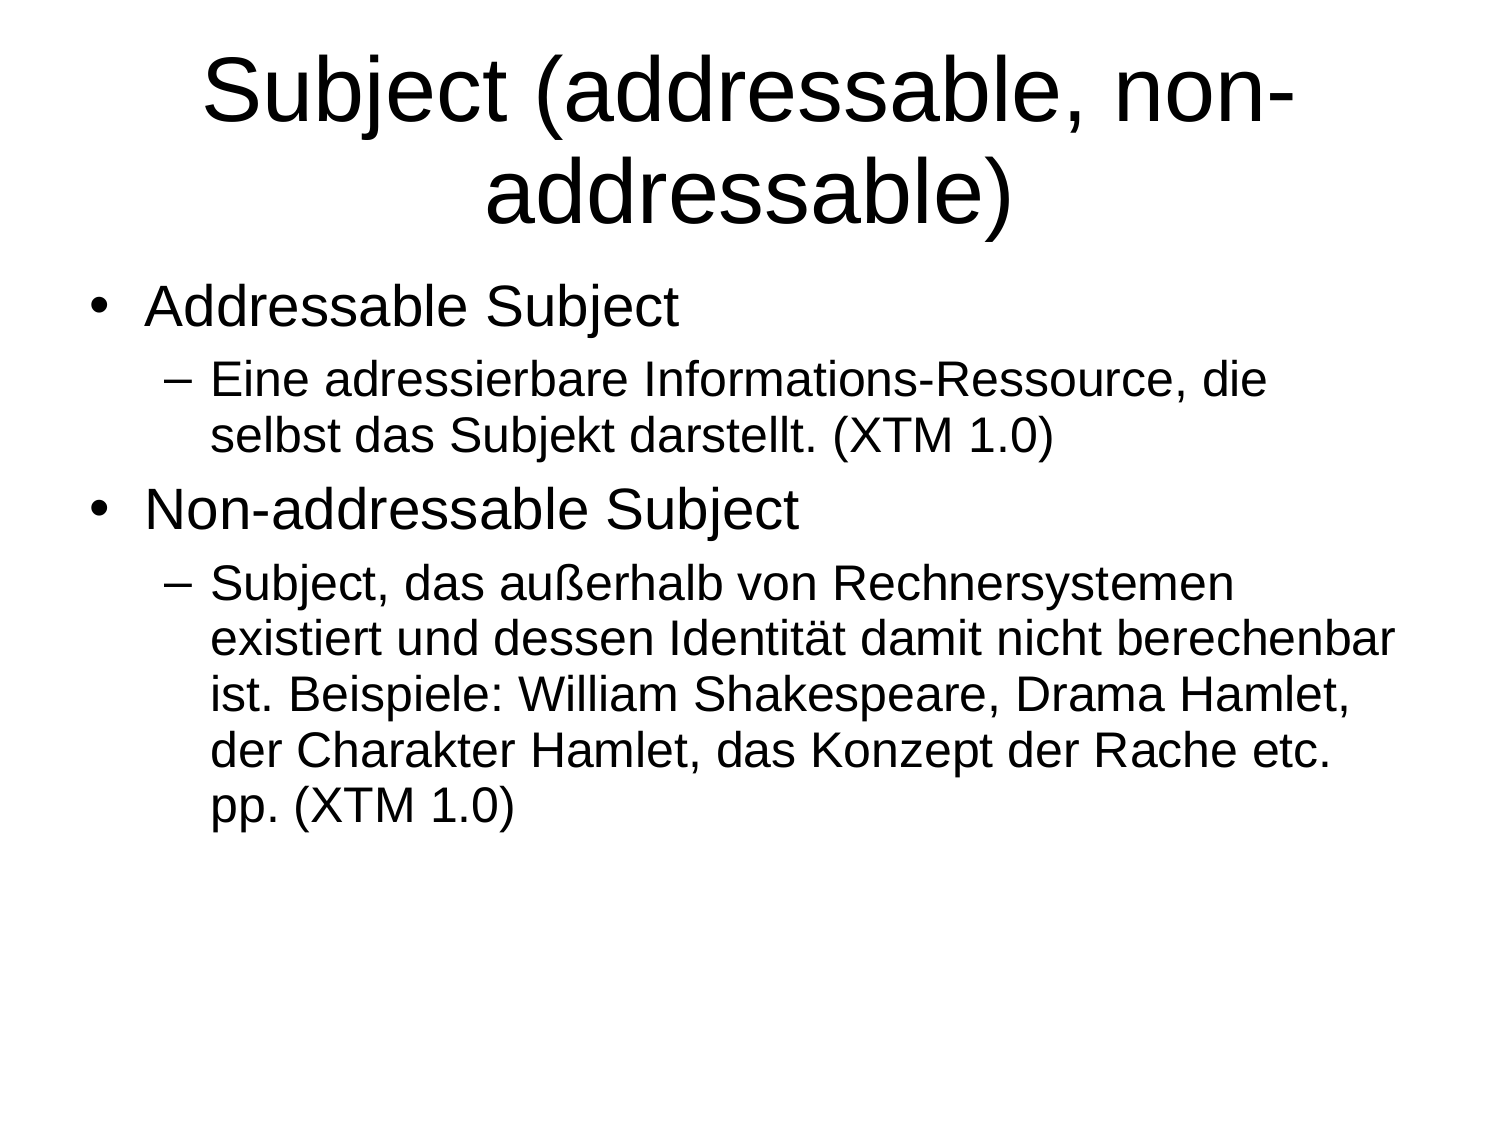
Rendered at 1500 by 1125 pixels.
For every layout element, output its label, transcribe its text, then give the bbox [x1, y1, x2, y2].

list Addressable Subject Eine adressierbare Informations-Ressource, die selbst das Subjekt darstellt. (XTM 1.0) Non-addressable Subject Subject, das außerhalb von Rechnersystemen existiert und dessen Identität damit nicht berechenbar ist. Beispiele: William Shakespeare, Drama Hamlet, der Charakter Hamlet, das Konzept der Rache etc. pp. (XTM 1.0) [75, 262, 1426, 1006]
title Subject (addressable, non-addressable) [75, 25, 1426, 253]
